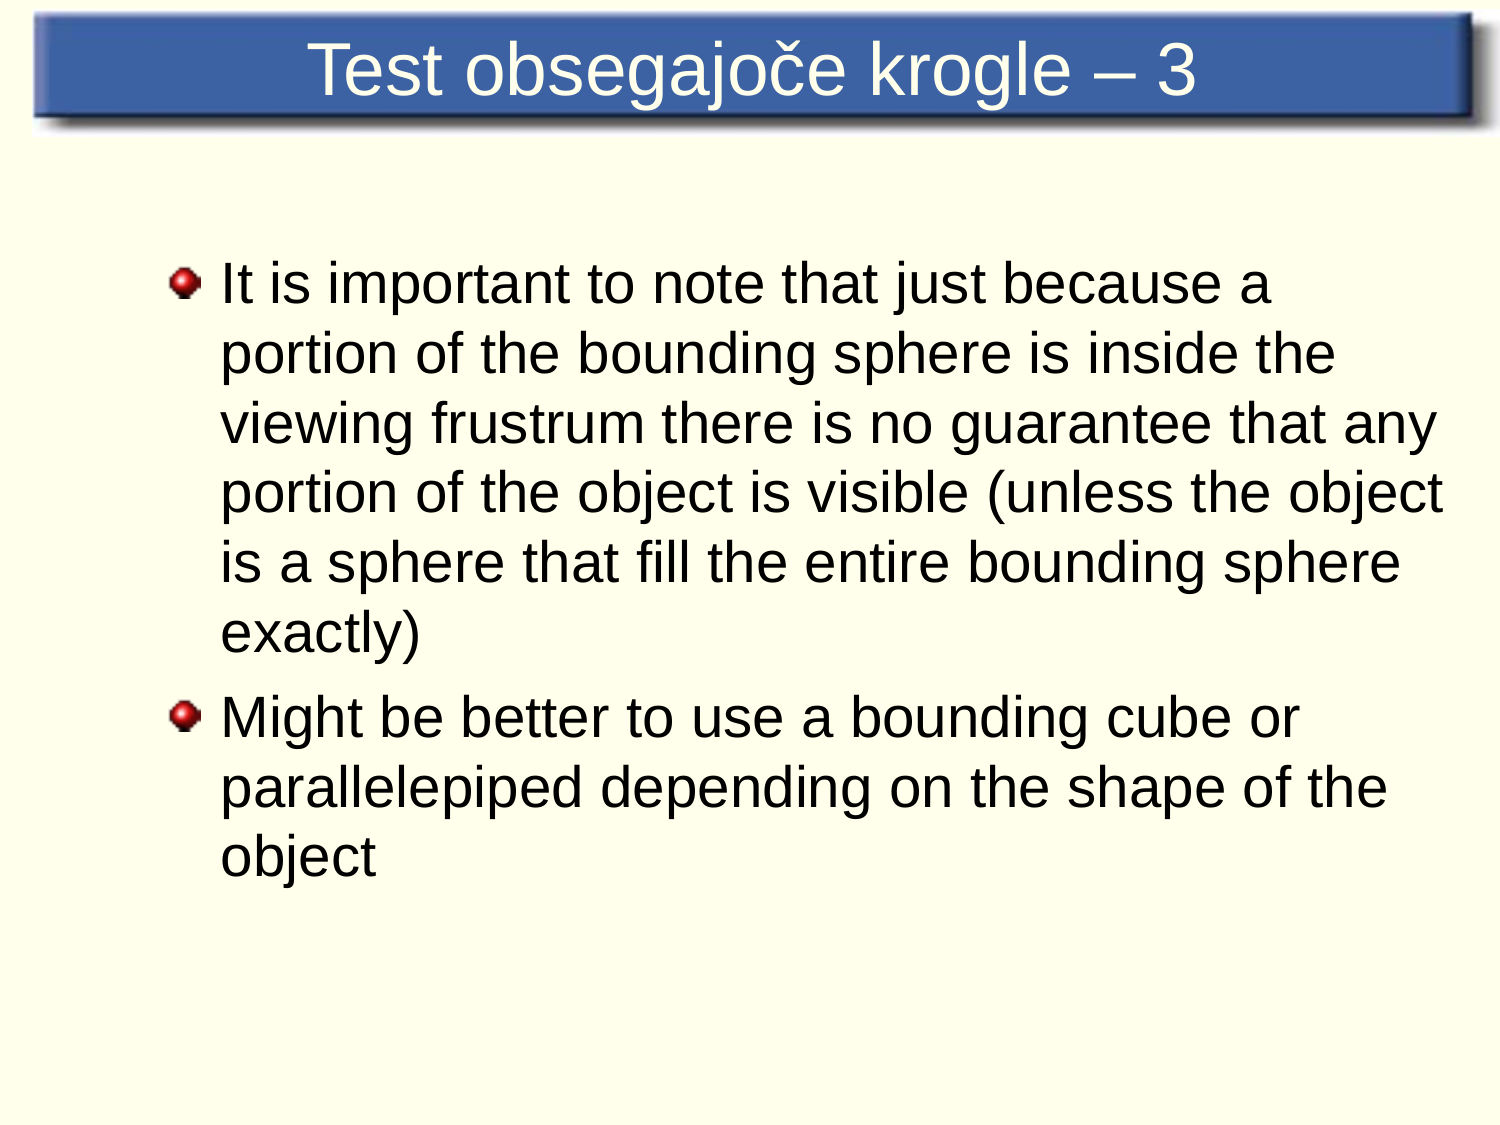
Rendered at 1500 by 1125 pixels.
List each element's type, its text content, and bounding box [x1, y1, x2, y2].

picture [32, 9, 1500, 137]
title Test obsegajoče krogle – 3 [96, 6, 1409, 120]
list It is important to note that just because a portion of the bounding sphere is inside the viewing frustrum there is no guarantee that any portion of the object is visible (unless the object is a sphere that fill the entire bounding sphere exactly) Might be better to use a bounding cube or parallelepiped depending on the shape of the object [149, 237, 1463, 1038]
